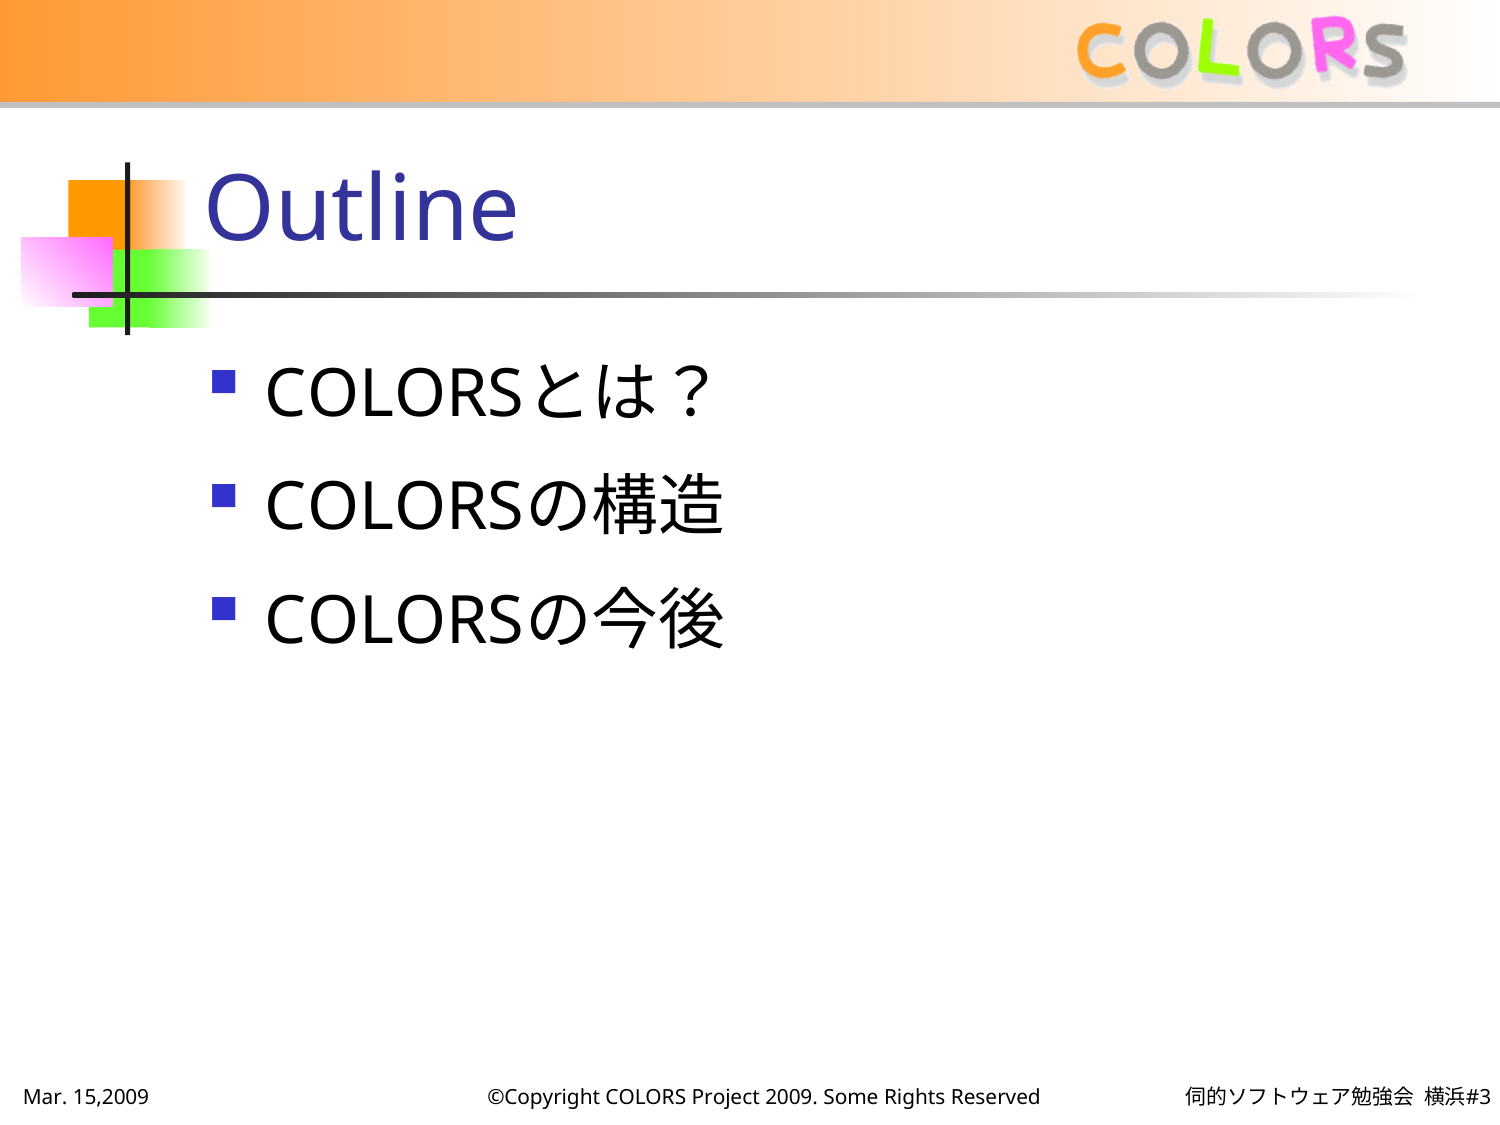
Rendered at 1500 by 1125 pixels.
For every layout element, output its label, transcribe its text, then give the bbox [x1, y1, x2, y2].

title Outline [188, 35, 1468, 276]
list COLORSとは？ COLORSの構造 COLORSの今後 [193, 331, 1469, 1007]
